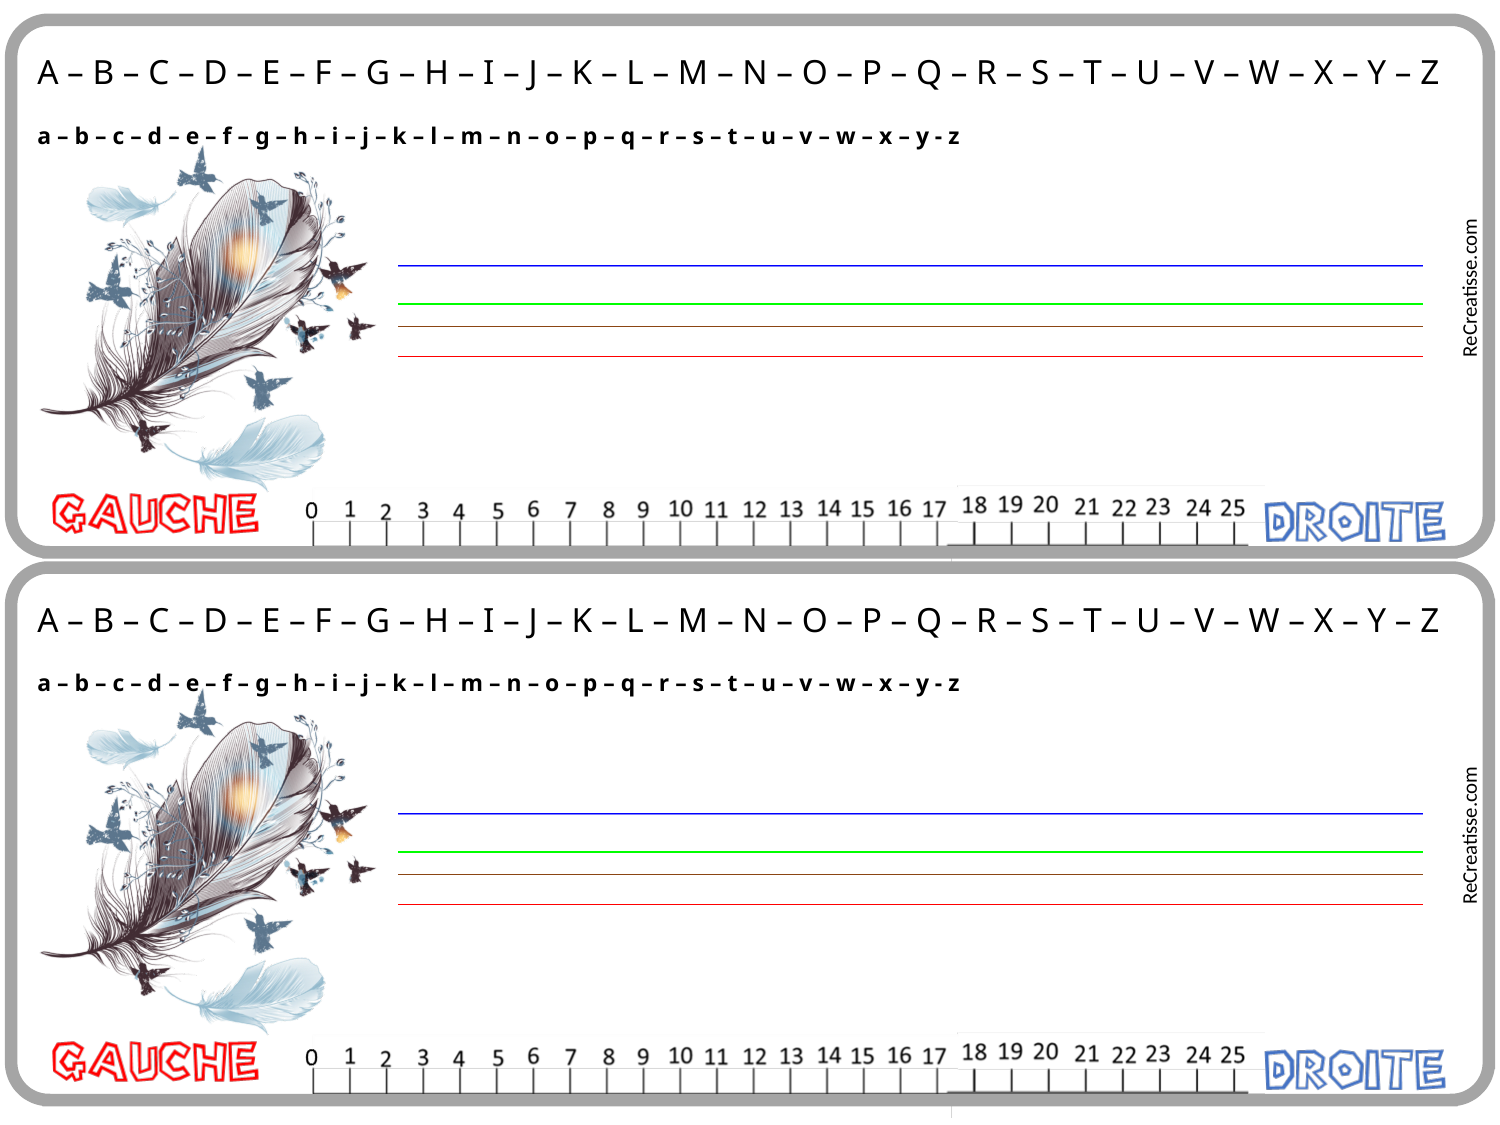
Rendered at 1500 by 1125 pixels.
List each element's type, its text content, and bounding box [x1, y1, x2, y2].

picture [0, 606, 1478, 1121]
text_box A – B – C – D – E – F – G – H – I – J – K – L – M – N – O – P – Q – R – S – T – U – V – W – X – Y – Z a – b – c – d – e – f – g – h – i – j – k – l – m – n – o – p – q – r – s – t – u – v – w – x – y - z [22, 592, 1500, 704]
text_box A – B – C – D – E – F – G – H – I – J – K – L – M – N – O – P – Q – R – S – T – U – V – W – X – Y – Z a – b – c – d – e – f – g – h – i – j – k – l – m – n – o – p – q – r – s – t – u – v – w – x – y - z [22, 44, 1500, 156]
text_box ReCreatisse.com [1448, 751, 1489, 920]
picture [18, 156, 1478, 569]
text_box ReCreatisse.com [1448, 204, 1489, 372]
picture [0, 281, 4, 391]
